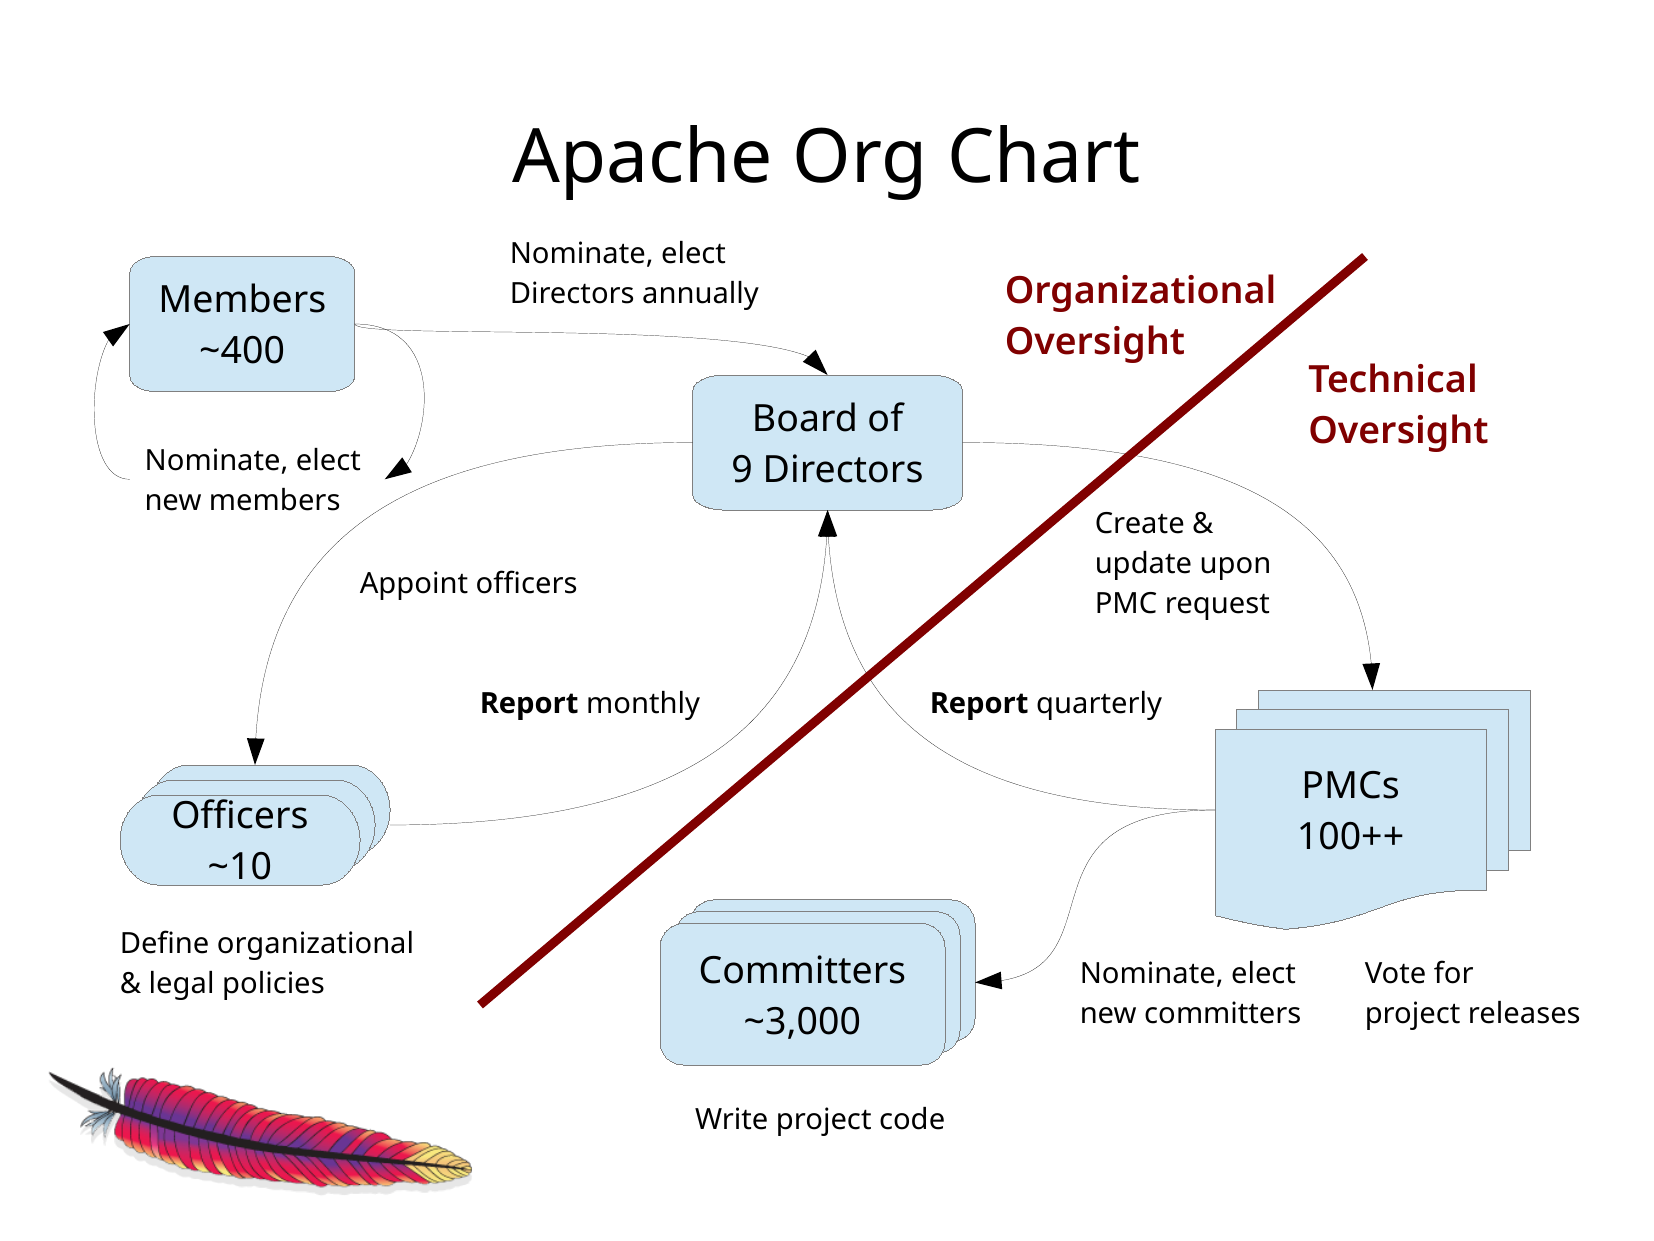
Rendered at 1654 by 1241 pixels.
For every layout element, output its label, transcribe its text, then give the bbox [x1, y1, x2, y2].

text_box [142, 765, 391, 866]
text_box Nominate, elect new members [129, 432, 385, 527]
text_box Define organizational & legal policies [105, 915, 455, 1021]
text_box [677, 899, 976, 1053]
text_box Write project code [680, 1091, 996, 1146]
title Apache Org Chart [82, 49, 1571, 257]
text_box Organizational Oversight [990, 256, 1351, 374]
text_box Committers ~3,000 [660, 923, 946, 1066]
text_box Officers ~10 [120, 795, 361, 886]
text_box Nominate, elect Directors annually [495, 225, 781, 320]
text_box Appoint officers [345, 555, 631, 610]
text_box PMCs 100++ [1215, 690, 1531, 930]
text_box Vote for project releases [1411, 945, 1606, 1040]
text_box Members ~400 [129, 256, 355, 392]
picture [45, 1064, 477, 1200]
text_box Technical Oversight [1293, 345, 1654, 462]
text_box Report quarterly [915, 675, 1201, 730]
text_box Create & update upon PMC request [1080, 495, 1306, 631]
text_box Report monthly [465, 675, 721, 730]
text_box Nominate, elect new committers [1065, 945, 1411, 1040]
text_box Board of 9 Directors [692, 375, 963, 511]
